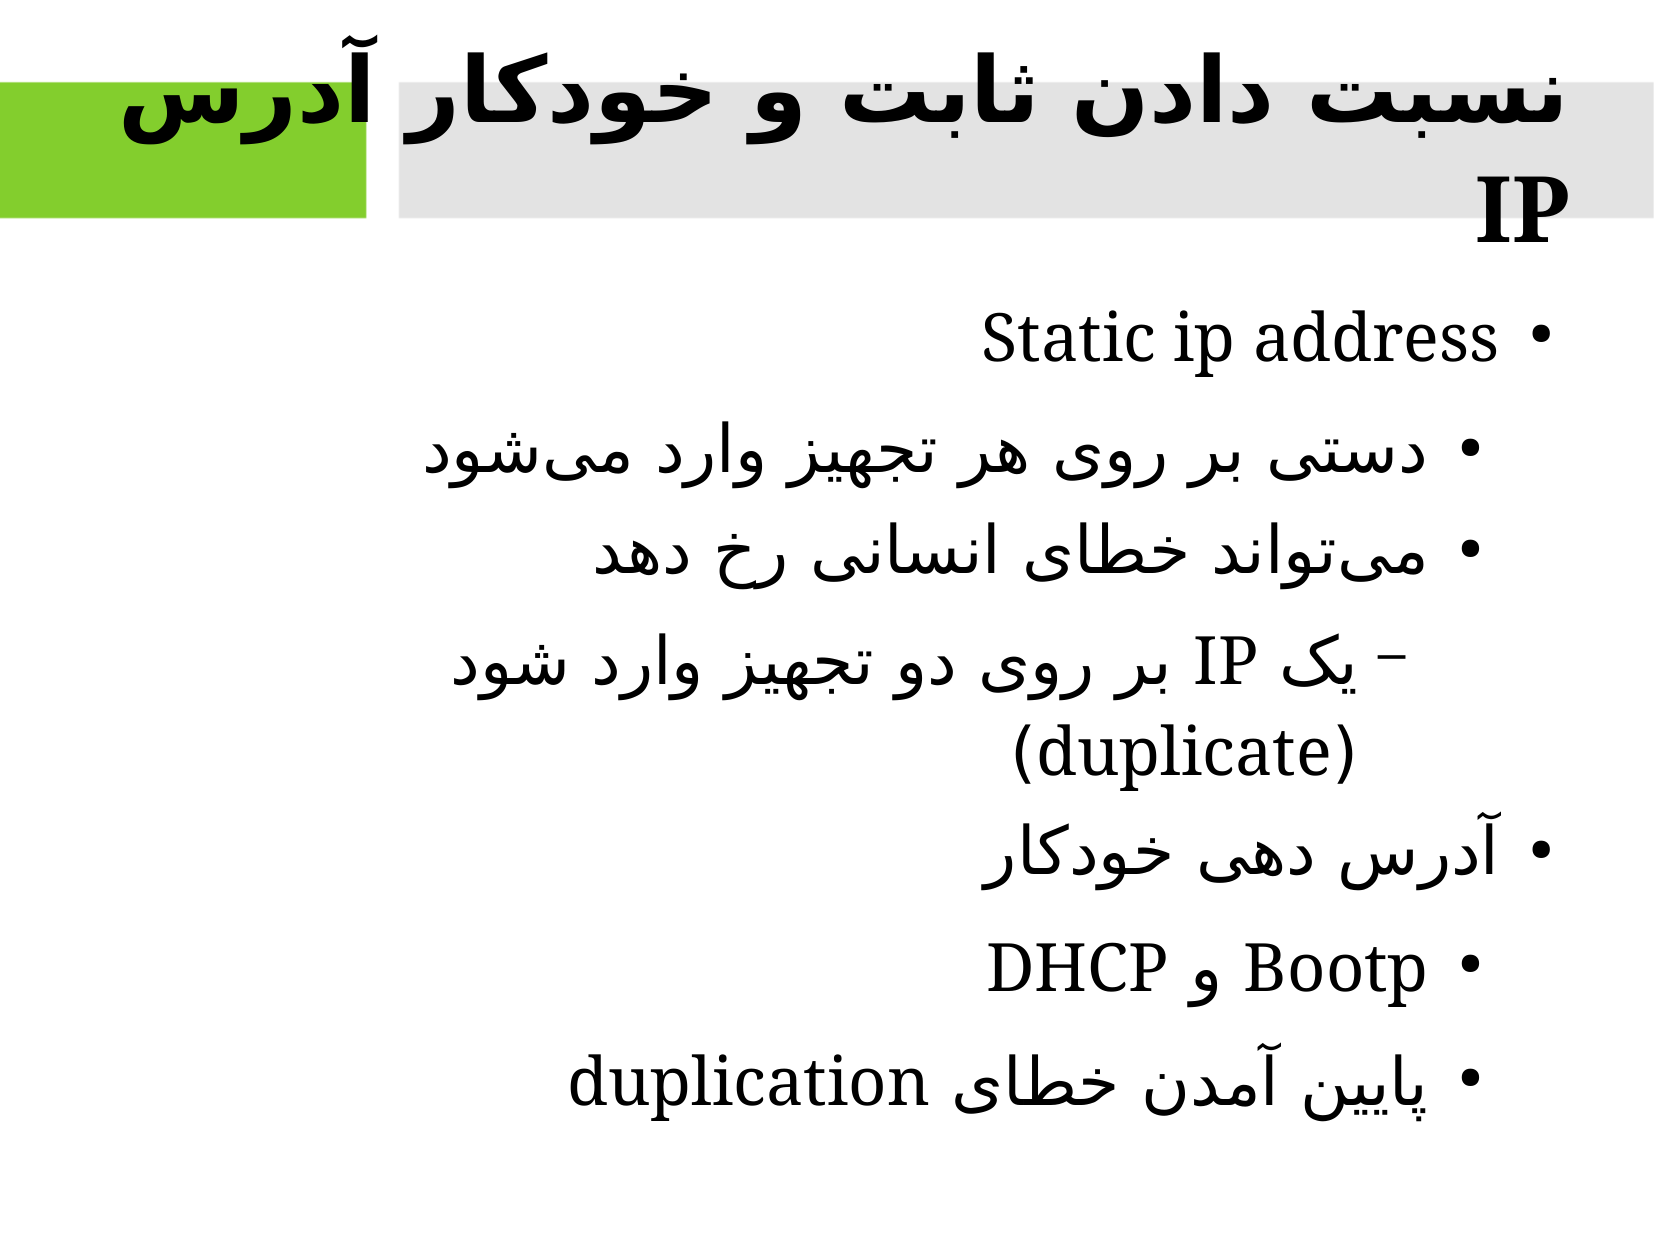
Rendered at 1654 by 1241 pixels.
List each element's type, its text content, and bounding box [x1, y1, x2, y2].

picture [0, 0, 1654, 1241]
list Static ip address دستی بر روی هر تجهیز وارد می‌شود می‌تواند خطای انسانی رخ دهد یک IP بر روی دو تجهیز وارد شود (duplicate) آدرس دهی خودکار Bootp و DHCP پایین آمدن خطای duplication [82, 290, 1571, 1182]
title نسبت دادن ثابت و خودکار آدرس IP [82, 49, 1571, 257]
